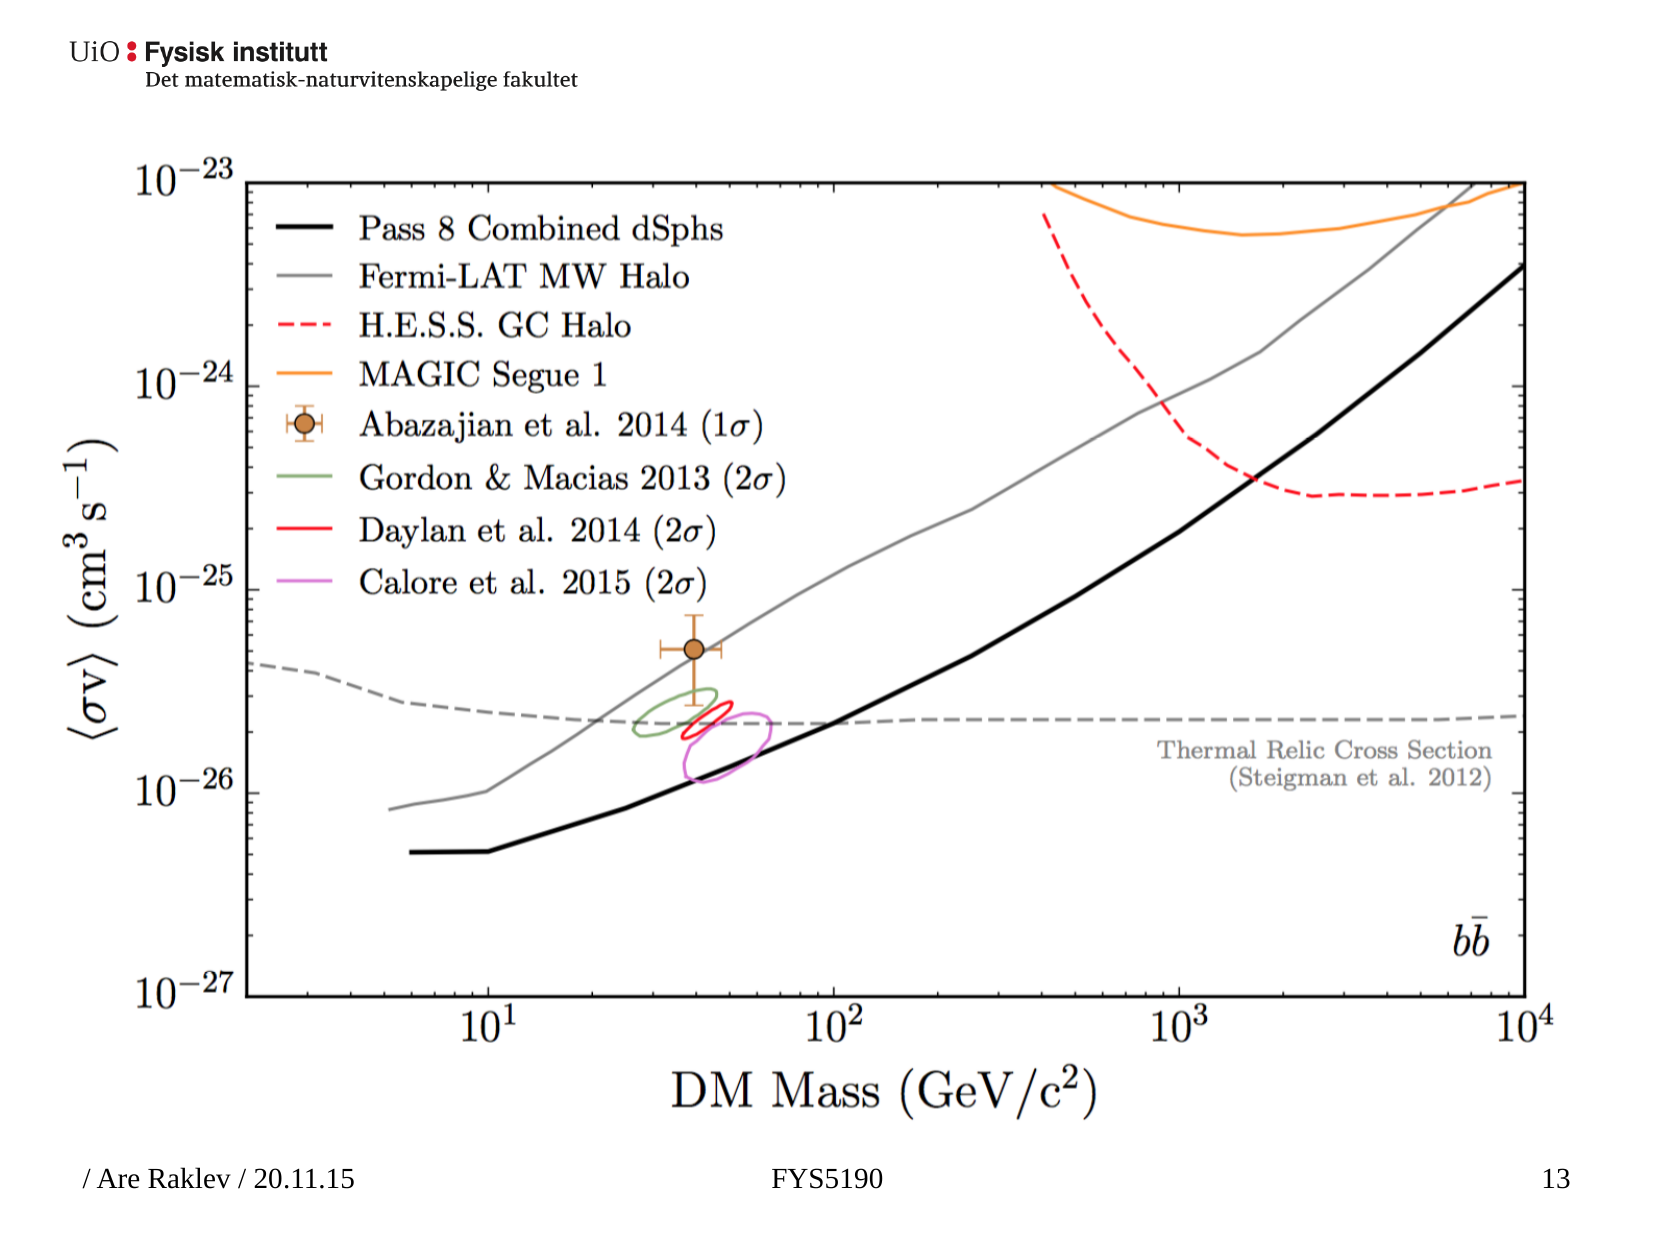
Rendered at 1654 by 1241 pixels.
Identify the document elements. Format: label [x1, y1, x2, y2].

picture [27, 129, 1599, 1166]
picture [68, 37, 581, 93]
